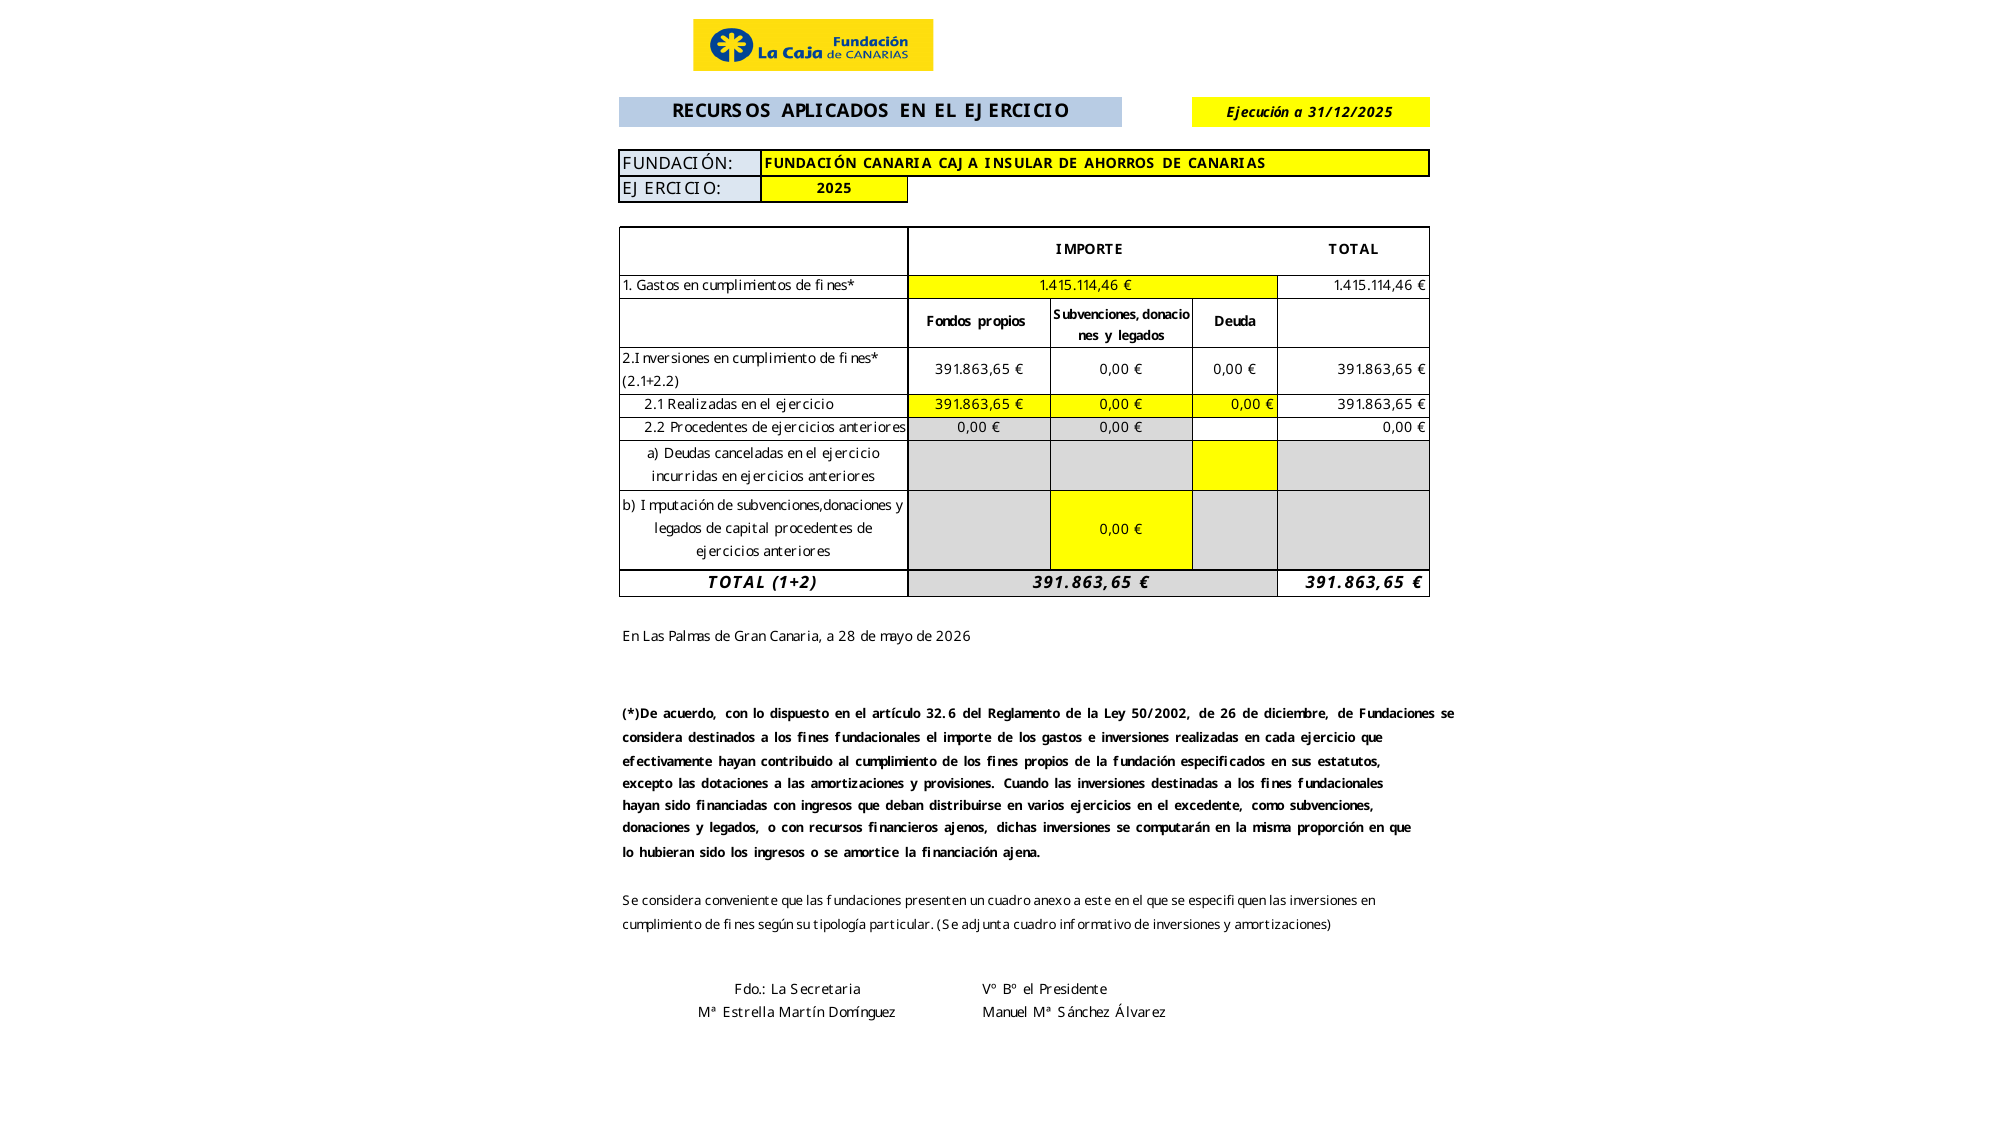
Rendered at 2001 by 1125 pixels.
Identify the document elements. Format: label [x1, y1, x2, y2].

picture [476, 0, 1524, 1125]
